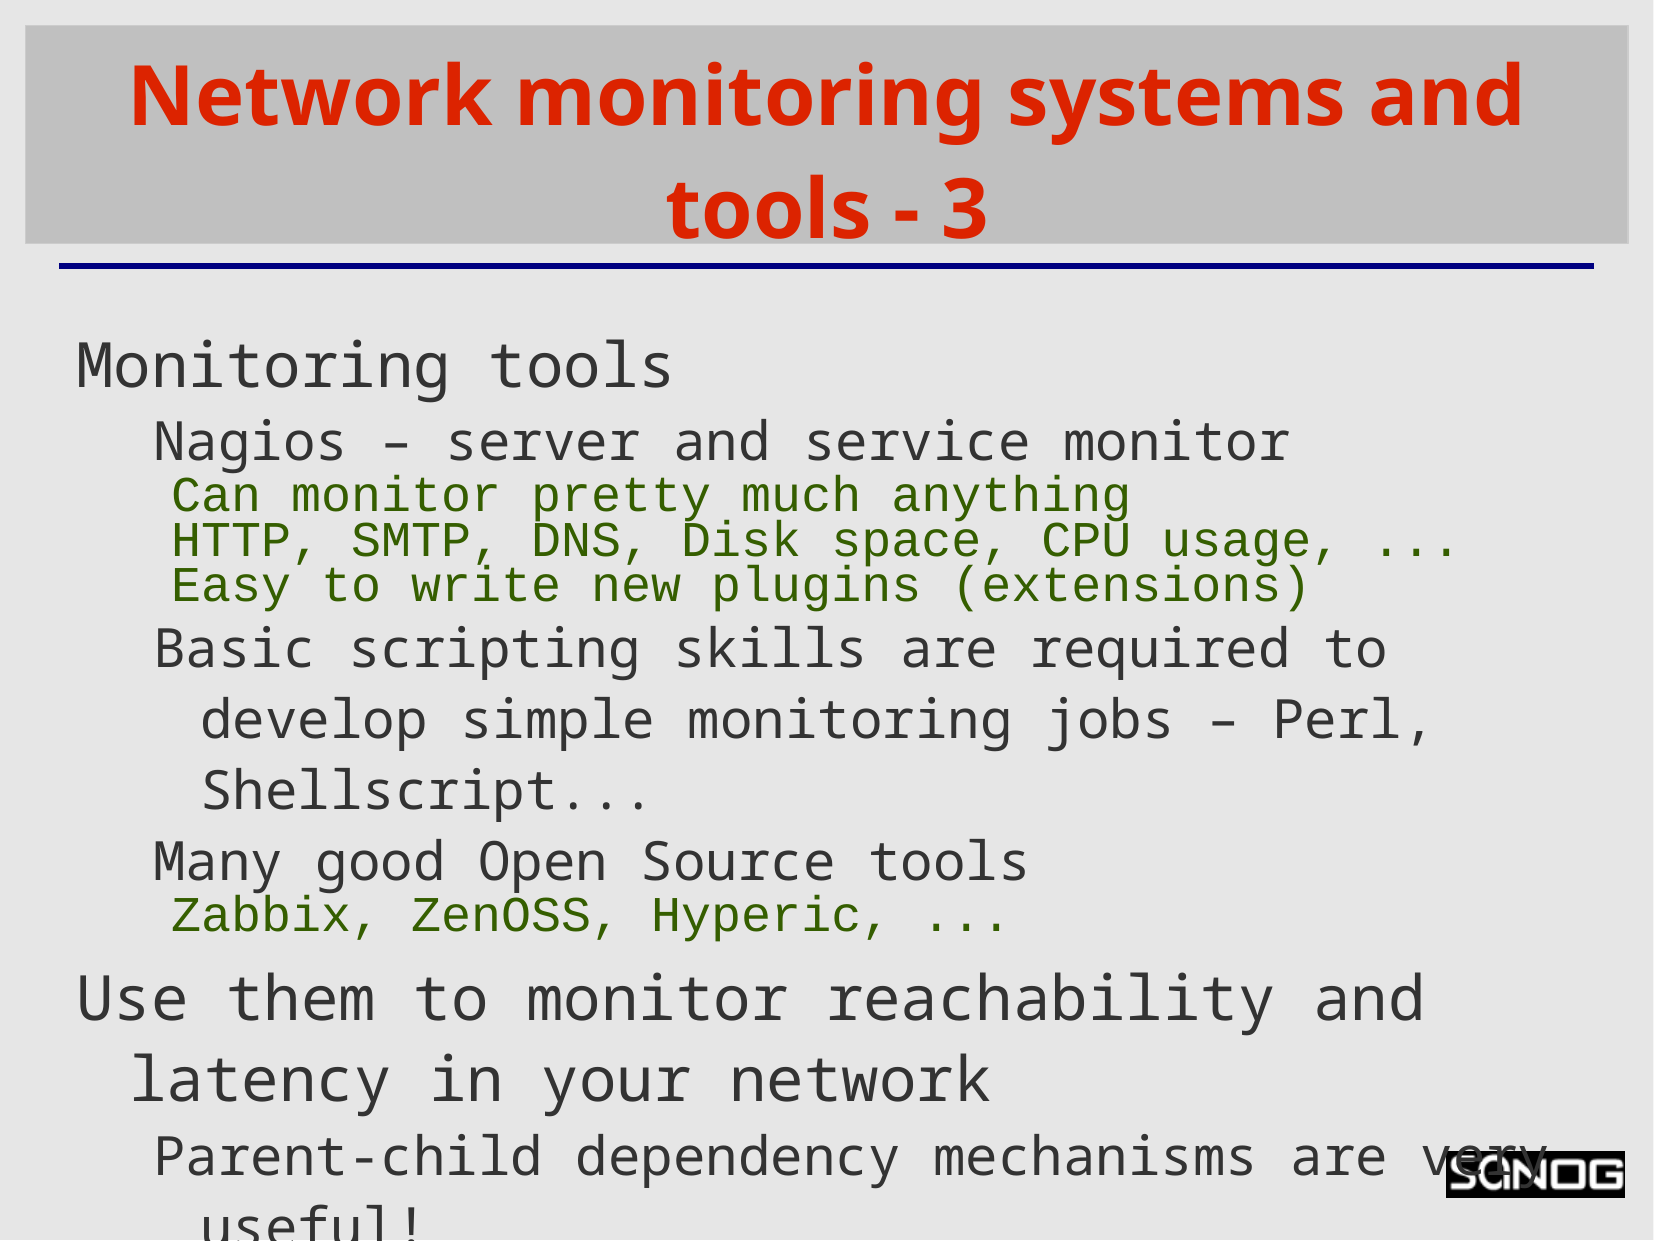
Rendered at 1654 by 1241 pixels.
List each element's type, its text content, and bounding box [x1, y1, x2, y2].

title Network monitoring systems and tools - 3 [121, 46, 1534, 254]
picture [1446, 1151, 1625, 1198]
list Monitoring tools Nagios – server and service monitor Can monitor pretty much anything HTTP, SMTP, DNS, Disk space, CPU usage, ... Easy to write new plugins (extensions) Basic scripting skills are required to develop simple monitoring jobs – Perl, Shellscript... Many good Open Source tools Zabbix, ZenOSS, Hyperic, ... Use them to monitor reachability and latency in your network Parent-child dependency mechanisms are very useful! [59, 322, 1595, 1182]
